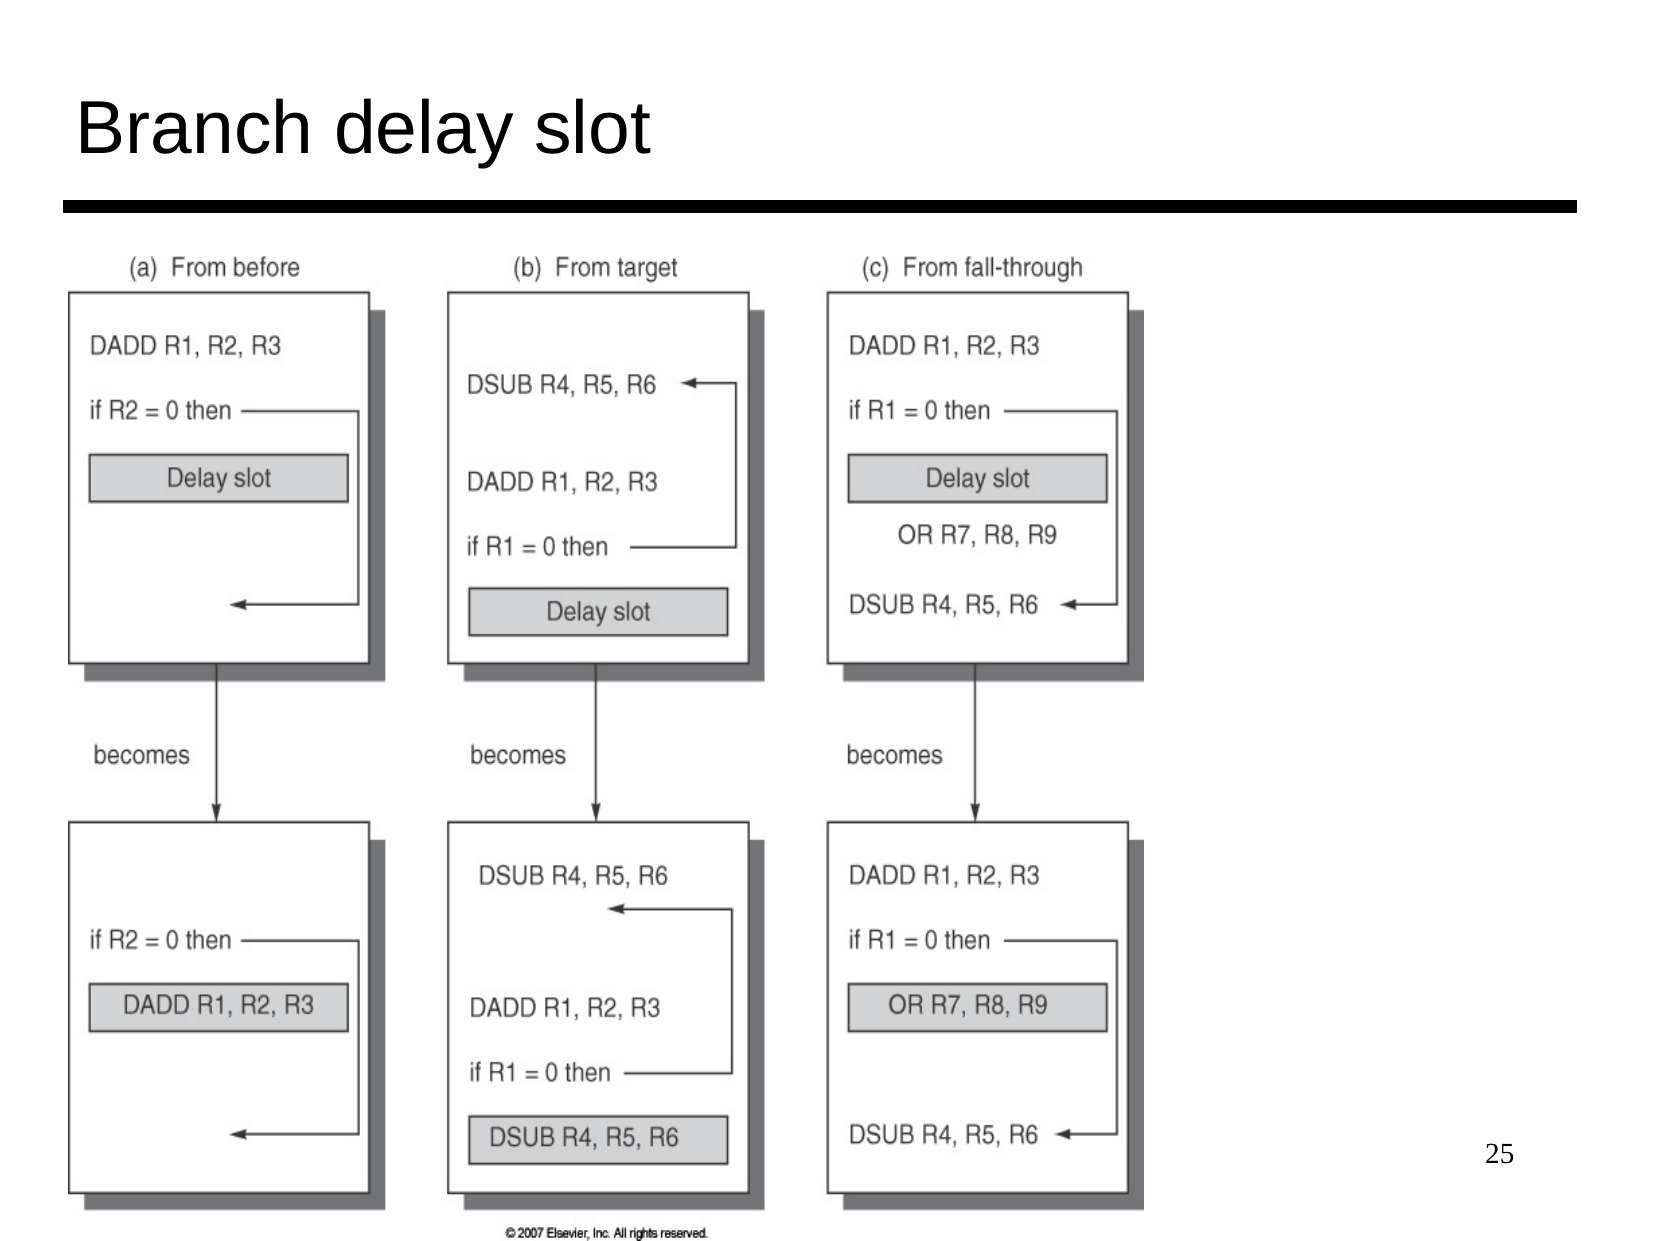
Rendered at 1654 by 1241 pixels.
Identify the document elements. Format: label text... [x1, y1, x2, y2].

text_box Branch delay slot [61, 71, 667, 177]
text_box <number> [1184, 1129, 1530, 1213]
picture [68, 256, 1144, 1241]
